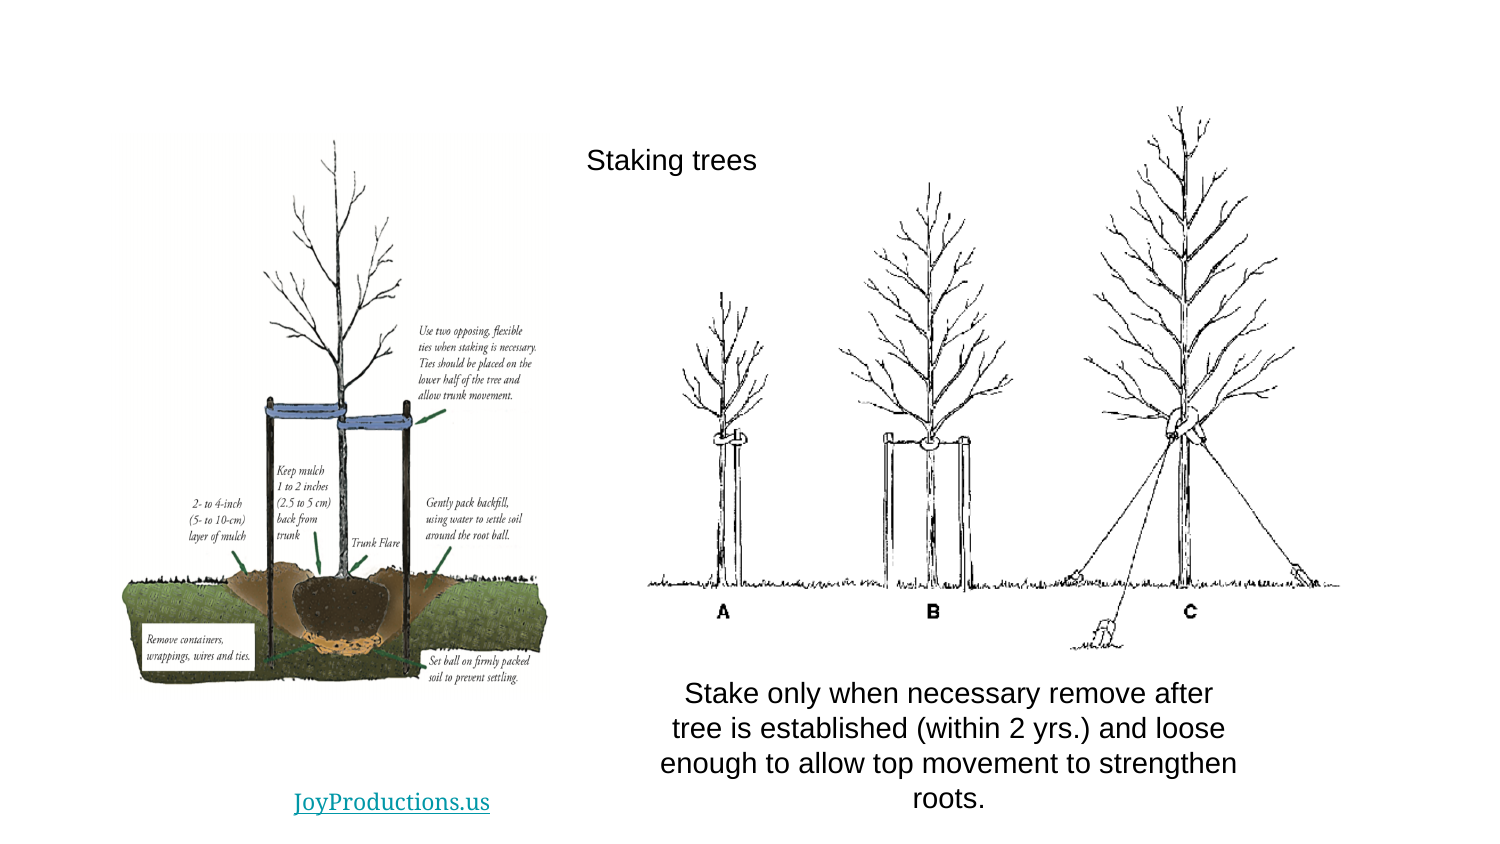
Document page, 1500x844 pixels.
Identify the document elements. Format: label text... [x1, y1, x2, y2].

picture [644, 106, 1347, 655]
text_box Stake only when necessary remove after tree is established (within 2 yrs.) and loose enough to allow top movement to strengthen roots. [644, 666, 1255, 824]
text_box Staking trees [549, 133, 795, 184]
picture [108, 133, 550, 700]
text_box JoyProductions.us [278, 780, 499, 844]
